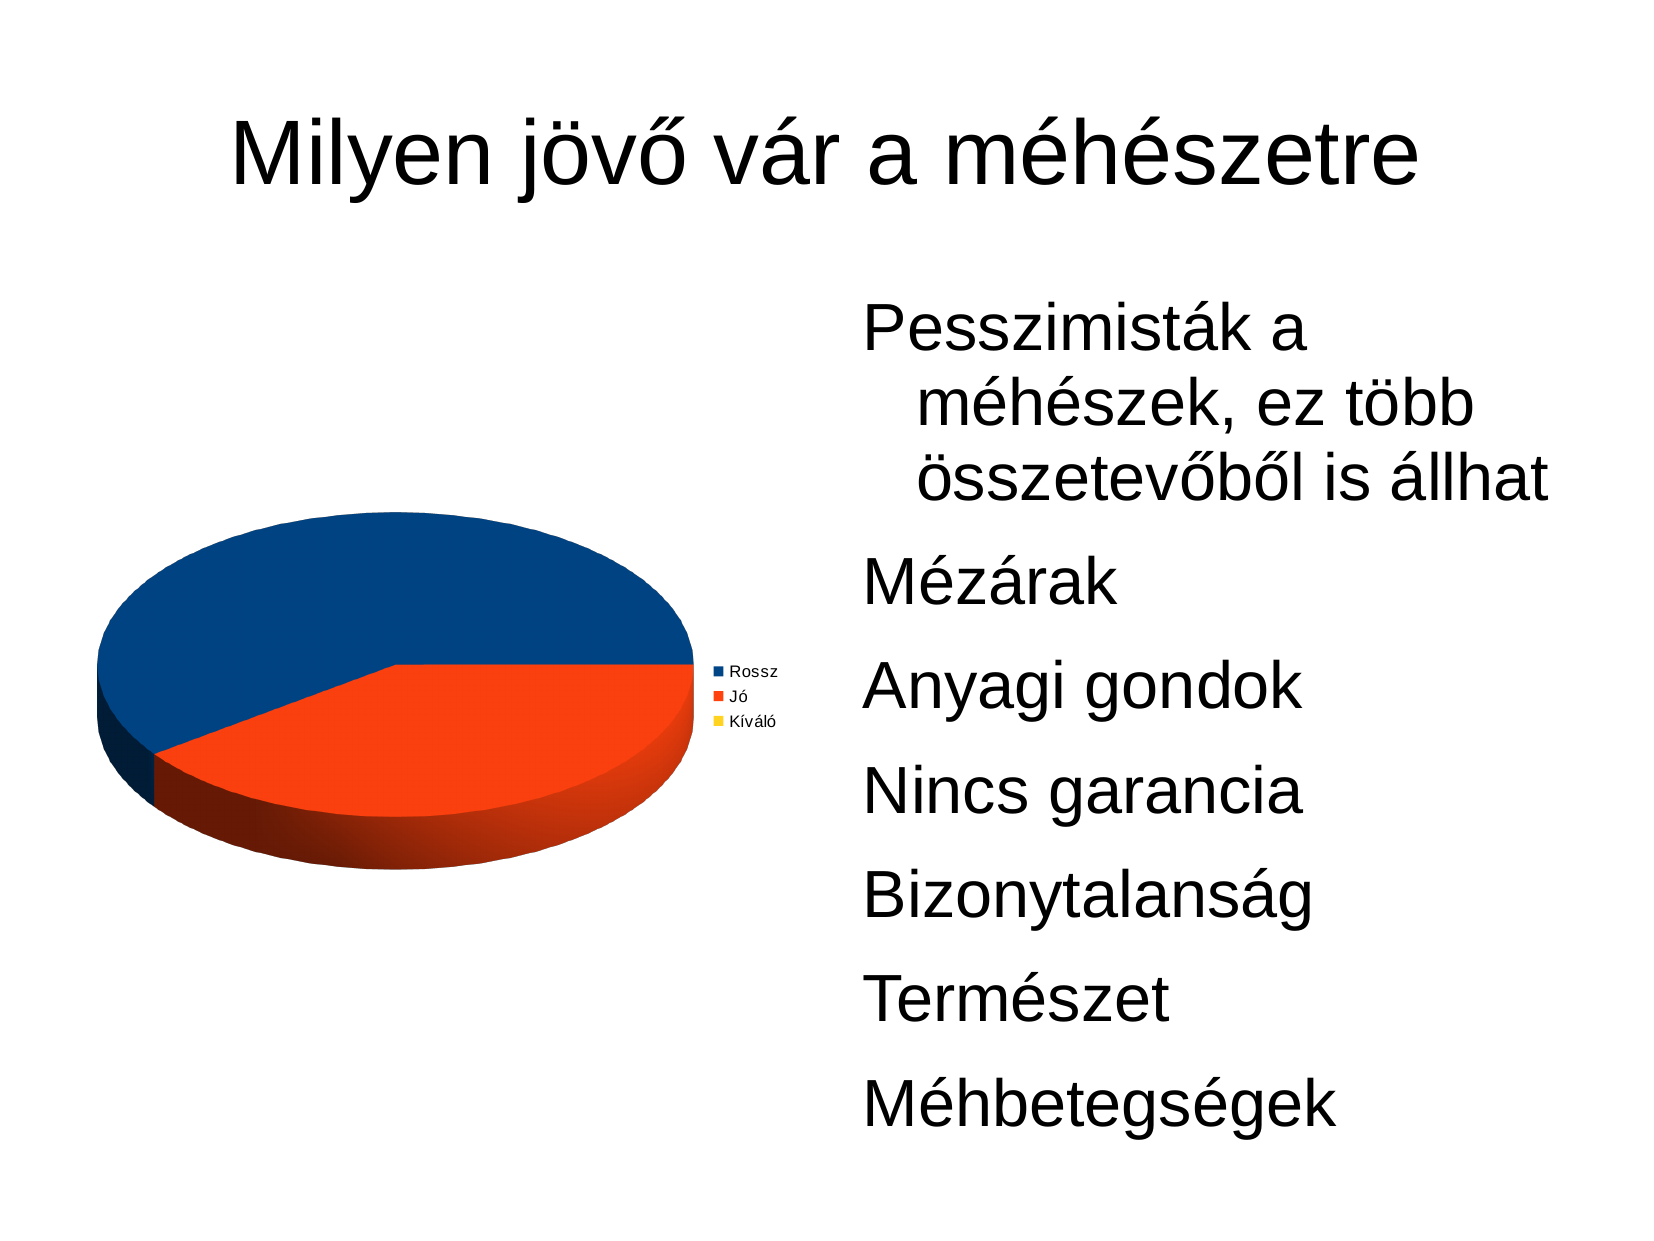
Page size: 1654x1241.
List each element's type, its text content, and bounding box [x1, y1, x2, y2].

list Pesszimisták a méhészek, ez több összetevőből is állhat Mézárak Anyagi gondok Nincs garancia Bizonytalanság Természet Méhbetegségek [845, 290, 1572, 1141]
title Milyen jövő vár a méhészetre [82, 56, 1571, 250]
chart [82, 290, 809, 1109]
